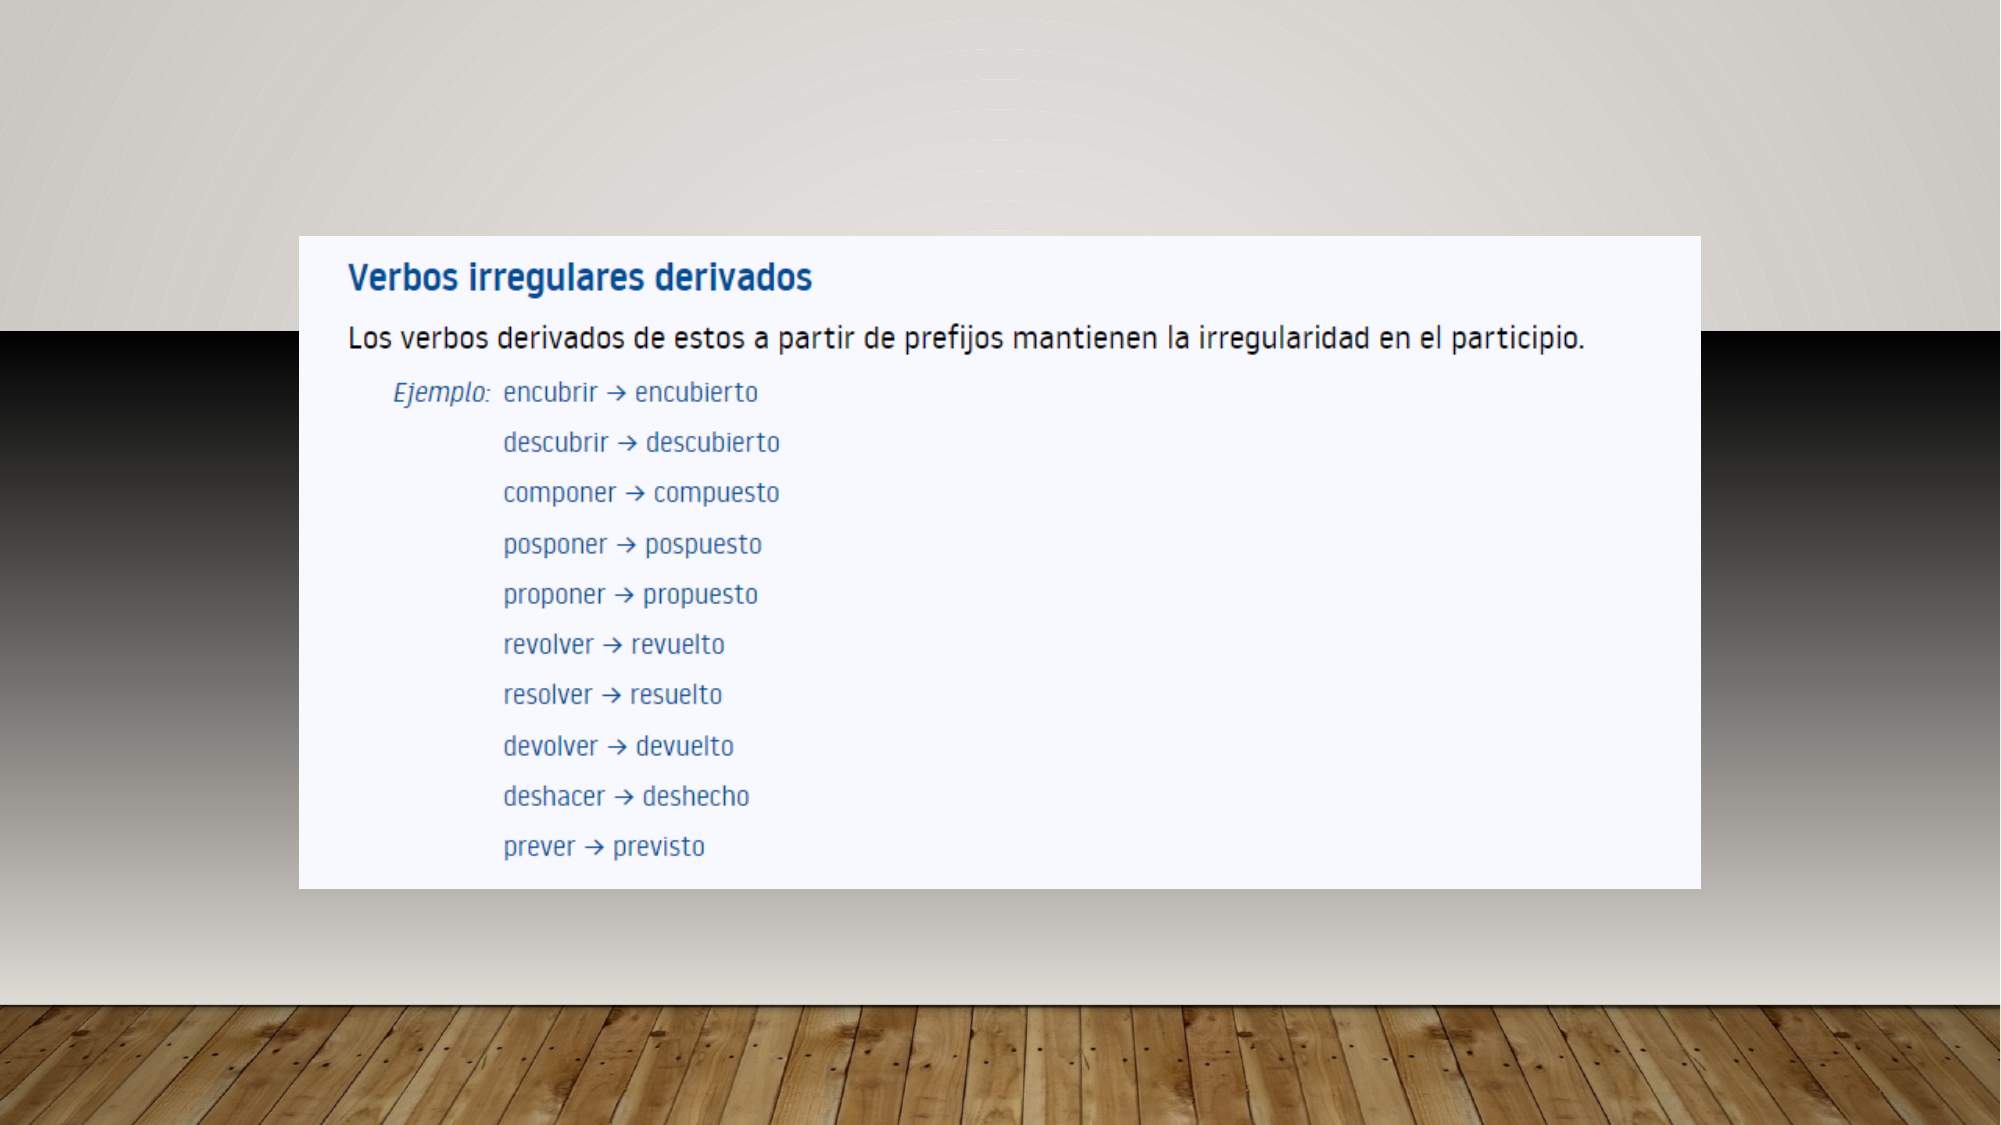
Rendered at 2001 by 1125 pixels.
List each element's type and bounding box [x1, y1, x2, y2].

picture [299, 236, 1701, 889]
